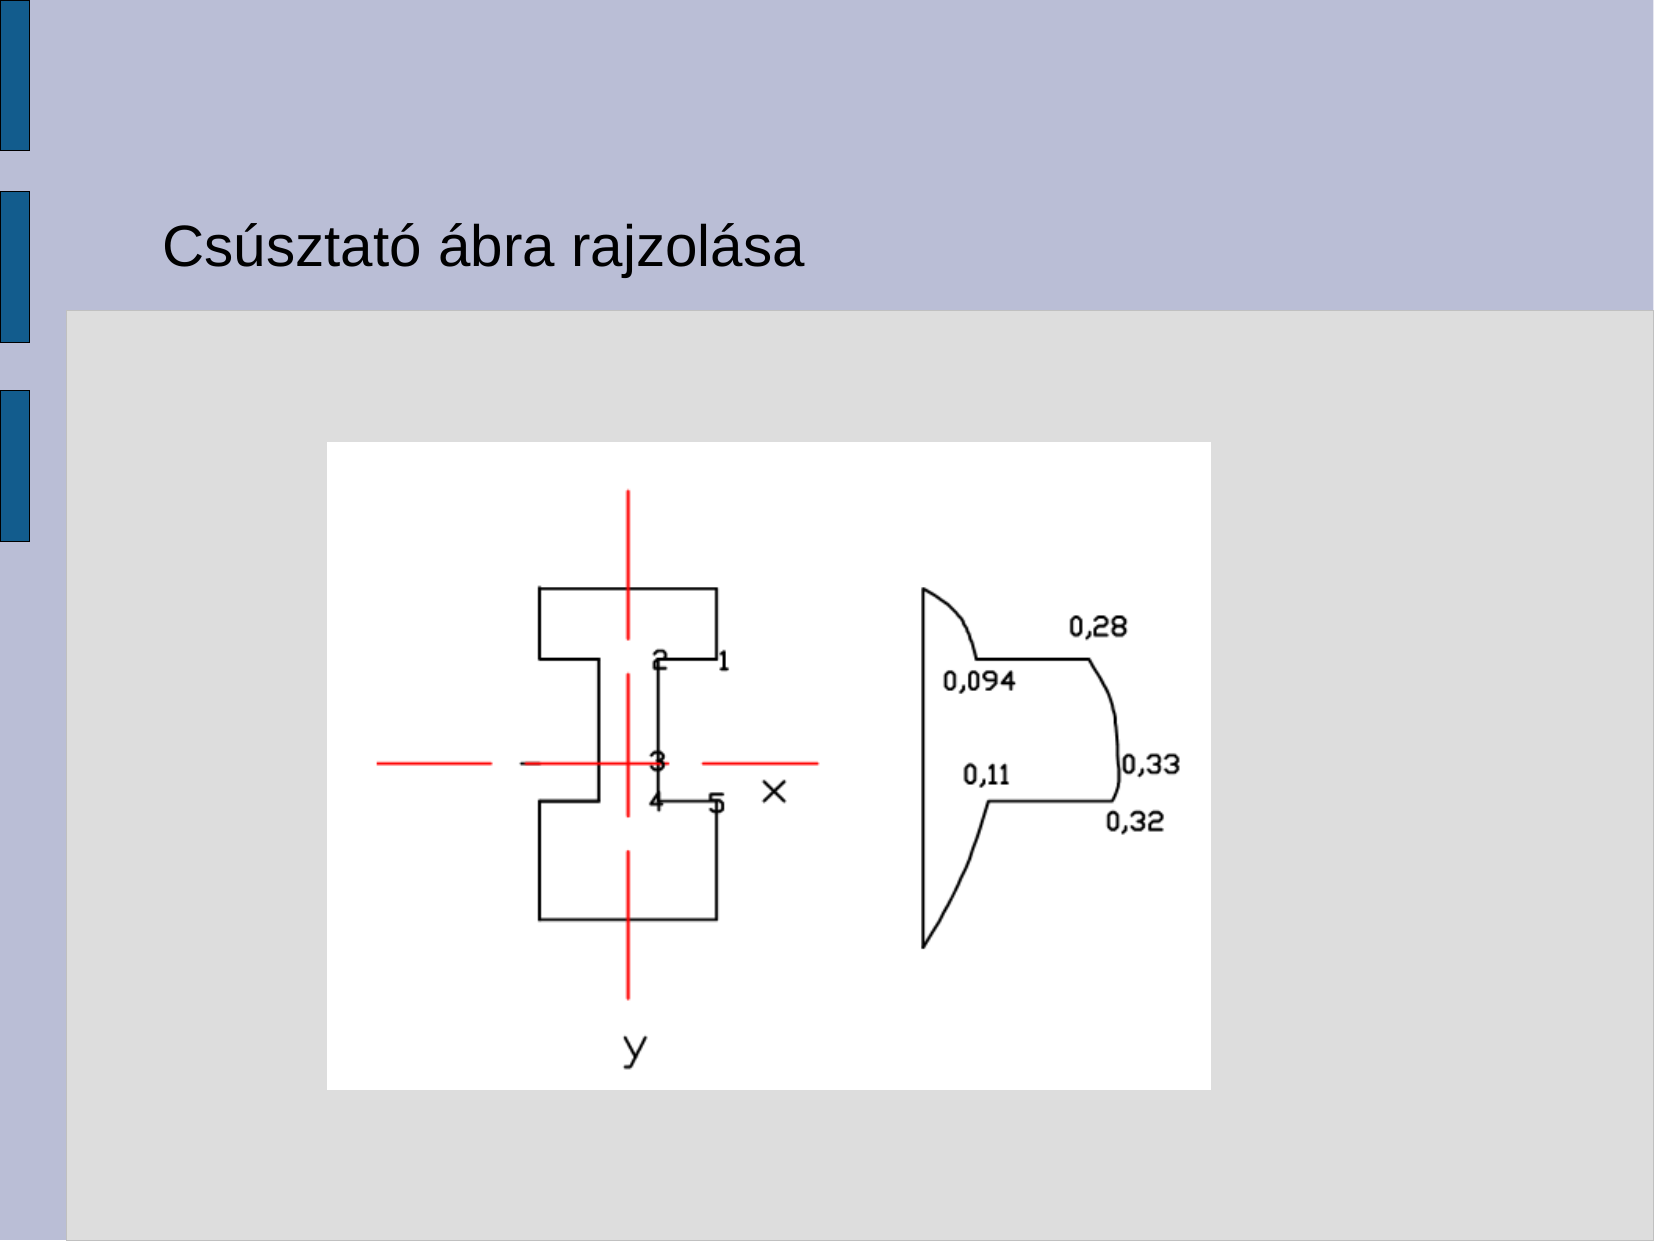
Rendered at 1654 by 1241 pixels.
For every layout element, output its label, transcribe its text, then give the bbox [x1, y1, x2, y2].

picture [327, 442, 1211, 1090]
text_box Csúsztató ábra rajzolása [147, 206, 916, 287]
